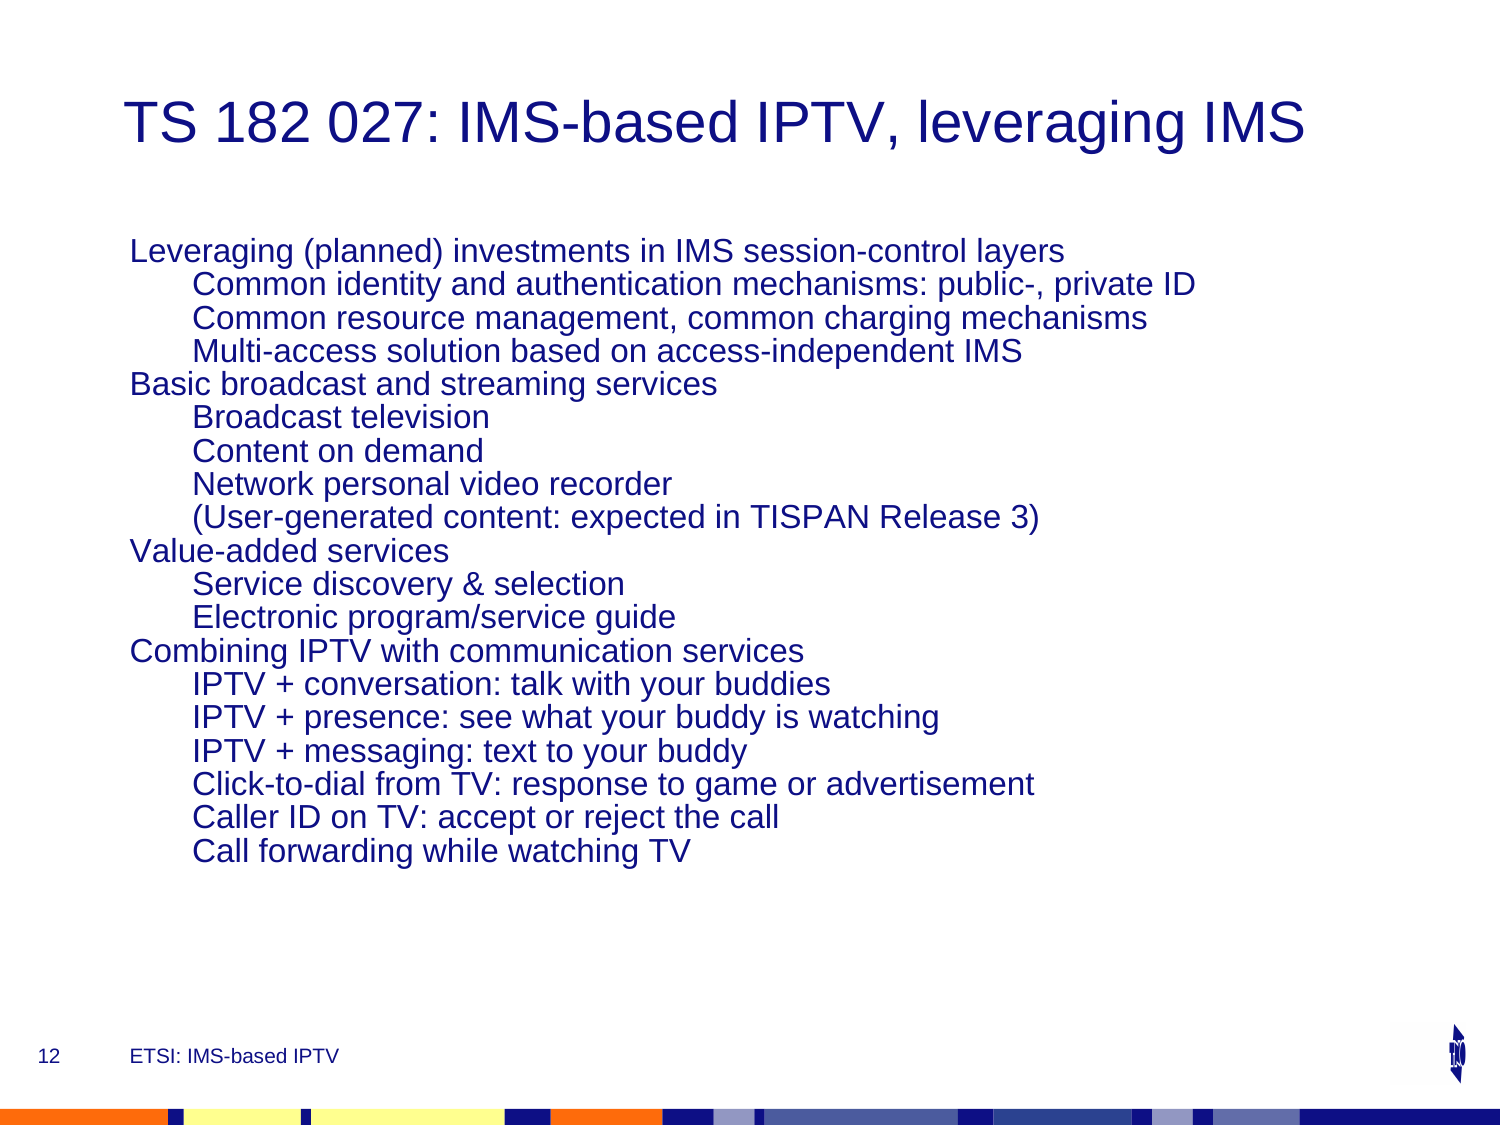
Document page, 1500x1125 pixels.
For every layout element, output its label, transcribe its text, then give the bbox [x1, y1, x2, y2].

list Leveraging (planned) investments in IMS session-control layers Common identity and authentication mechanisms: public-, private ID Common resource management, common charging mechanisms Multi-access solution based on access-independent IMS Basic broadcast and streaming services Broadcast television Content on demand Network personal video recorder (User-generated content: expected in TISPAN Release 3) Value-added services Service discovery & selection Electronic program/service guide Combining IPTV with communication services IPTV + conversation: talk with your buddies IPTV + presence: see what your buddy is watching IPTV + messaging: text to your buddy Click-to-dial from TV: response to game or advertisement Caller ID on TV: accept or reject the call Call forwarding while watching TV [129, 235, 1370, 941]
title TS 182 027: IMS-based IPTV, leveraging IMS [123, 90, 1364, 225]
